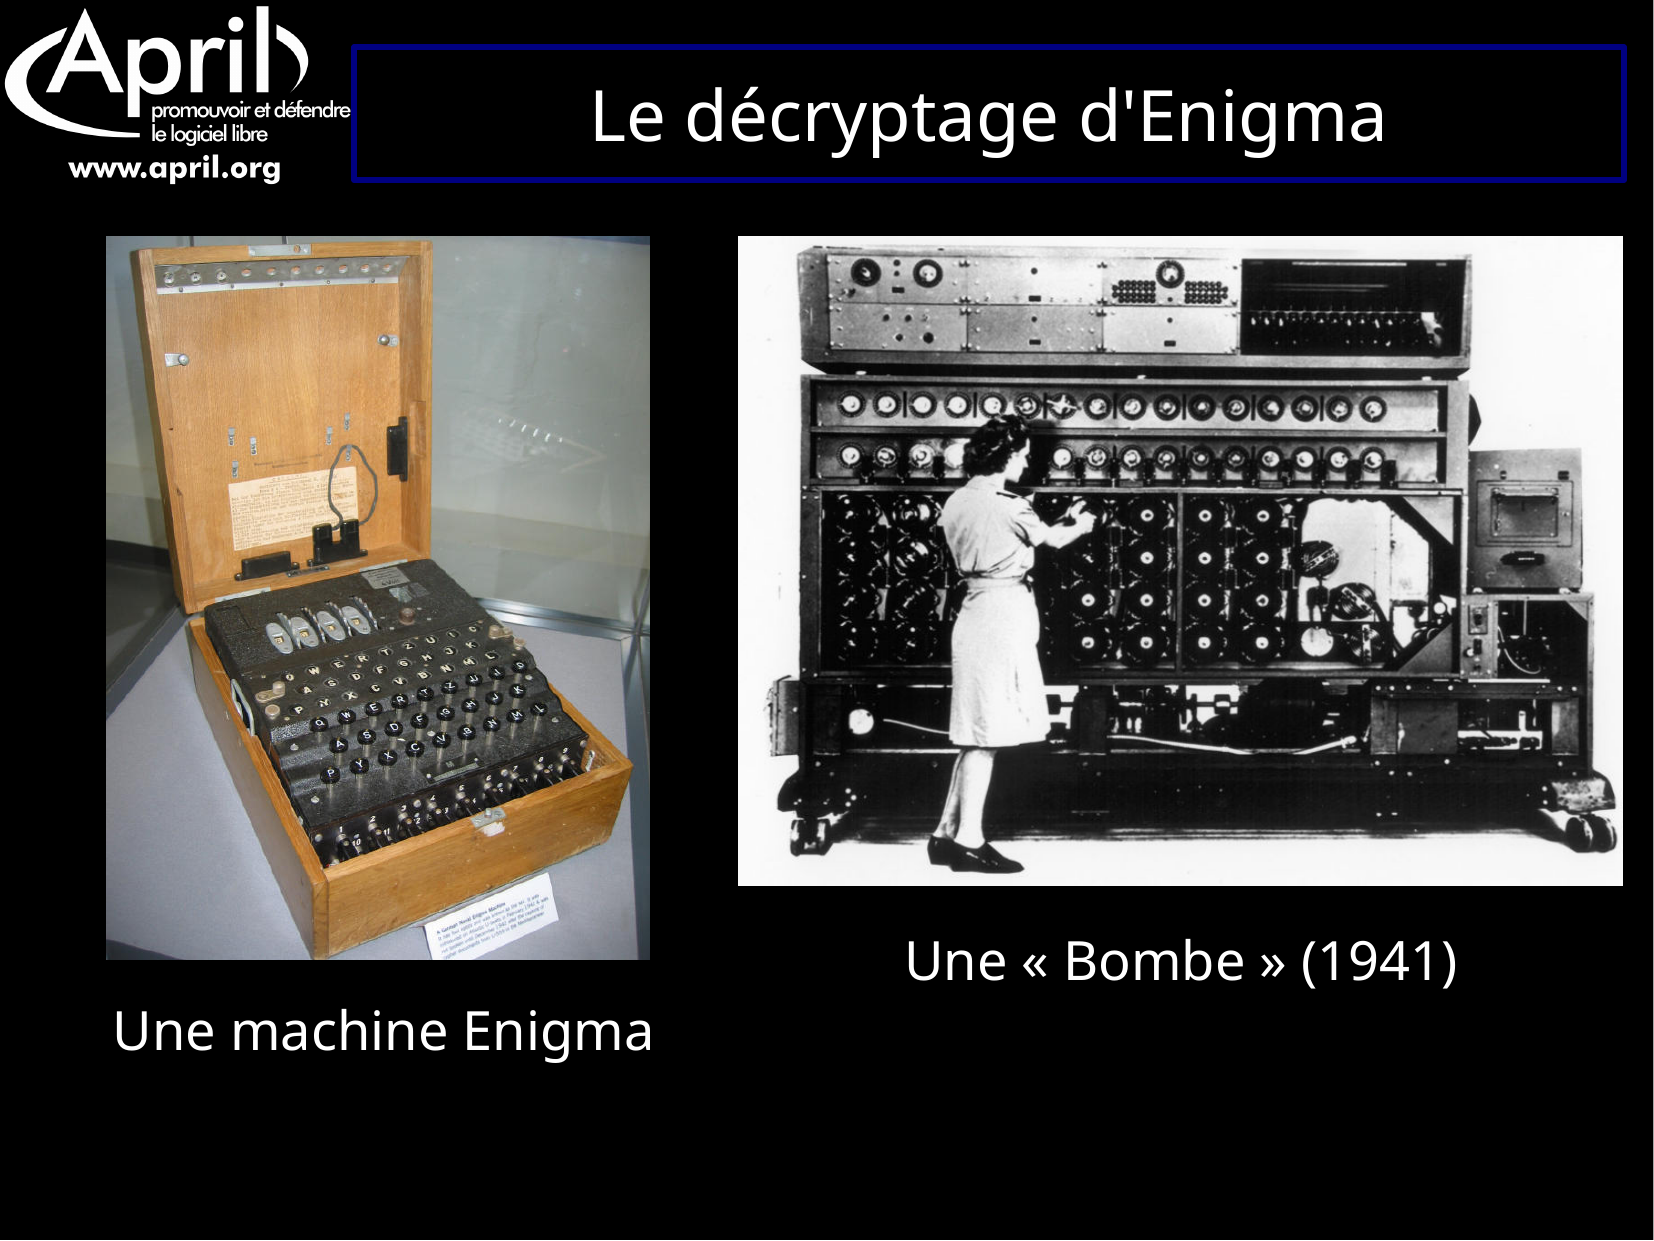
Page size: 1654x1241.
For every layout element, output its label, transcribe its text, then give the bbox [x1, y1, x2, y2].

picture [106, 236, 650, 960]
text_box Une machine Enigma [29, 985, 739, 1063]
picture [0, 0, 355, 200]
picture [738, 236, 1623, 886]
title Le décryptage d'Enigma [354, 47, 1625, 181]
text_box Une « Bombe » (1941) [738, 915, 1625, 993]
